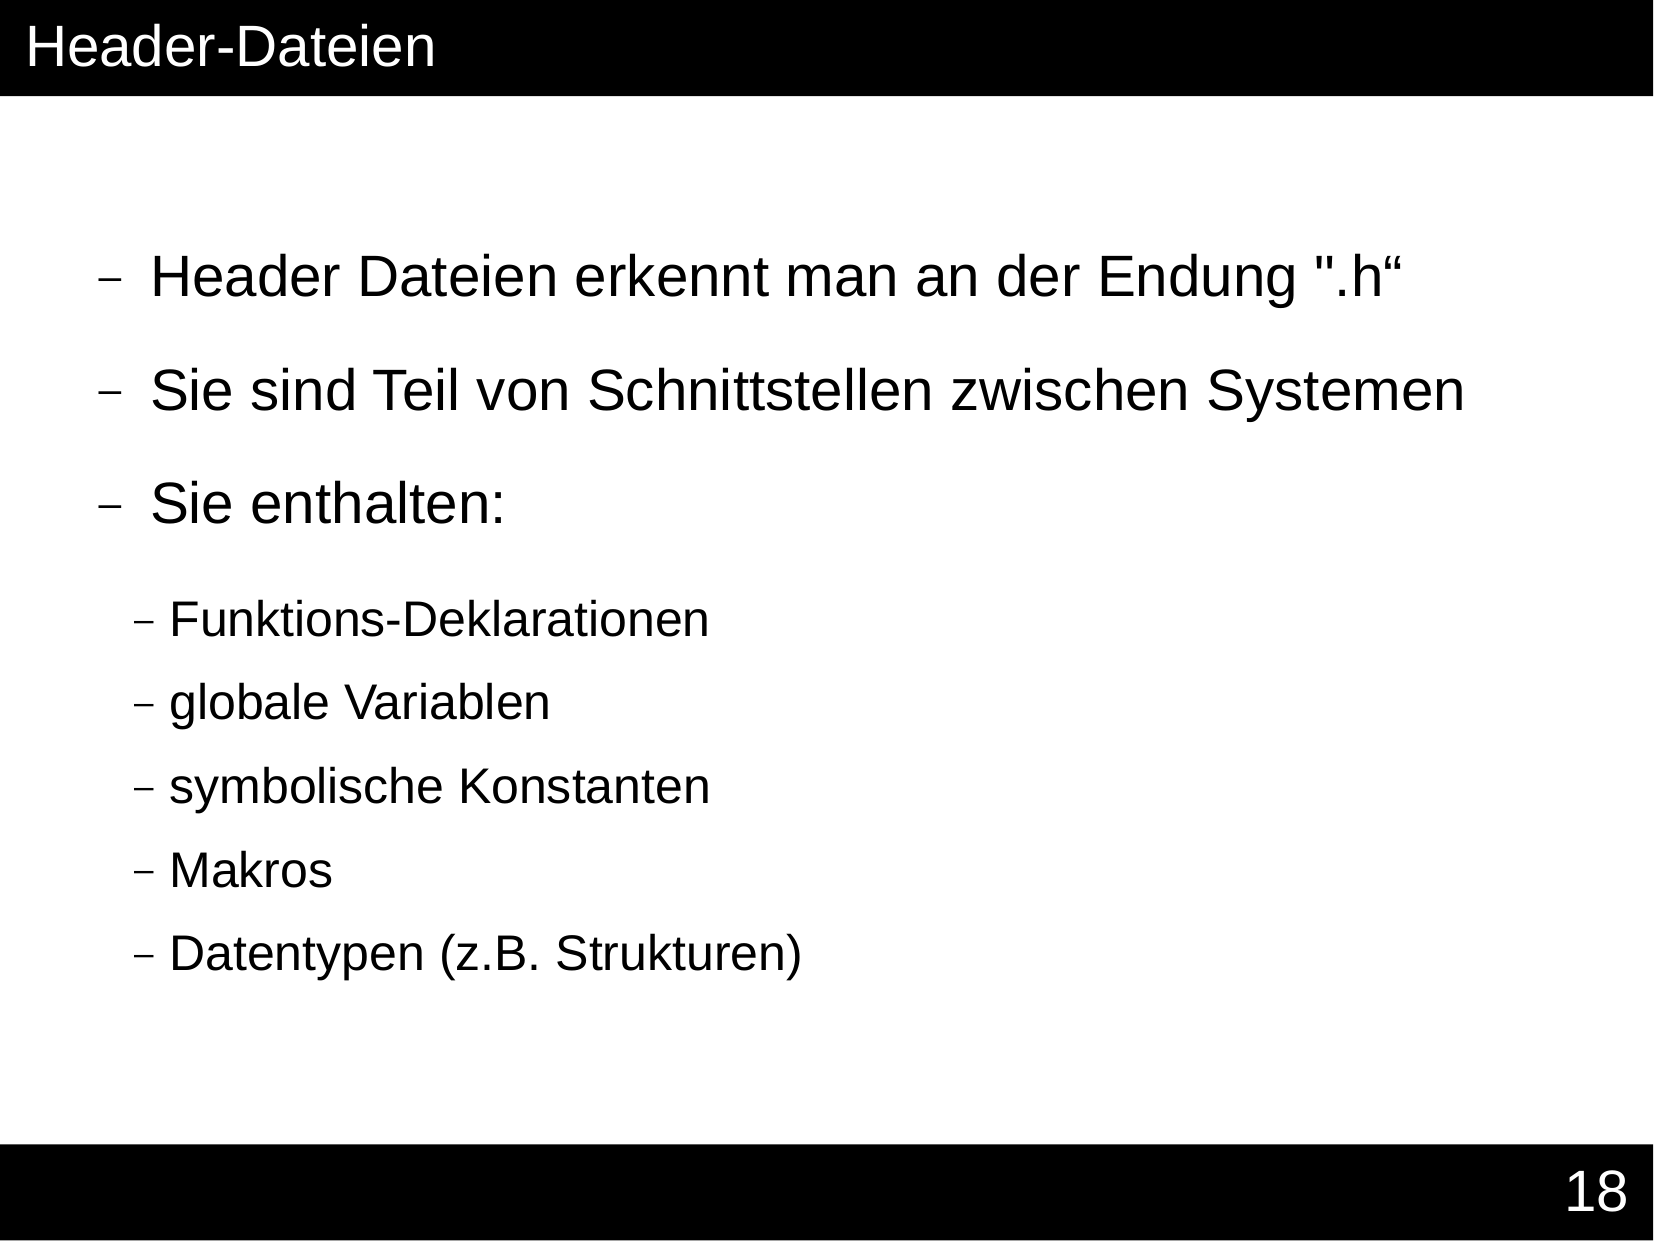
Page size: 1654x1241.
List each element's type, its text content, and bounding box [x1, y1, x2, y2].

text_box Header-Dateien [10, 6, 767, 94]
text_box Header Dateien erkennt man an der Endung ".h“ Sie sind Teil von Schnittstellen zwischen Systemen Sie enthalten: Funktions-Deklarationen globale Variablen symbolische Konstanten Makros Datentypen (z.B. Strukturen) [83, 187, 1653, 1021]
